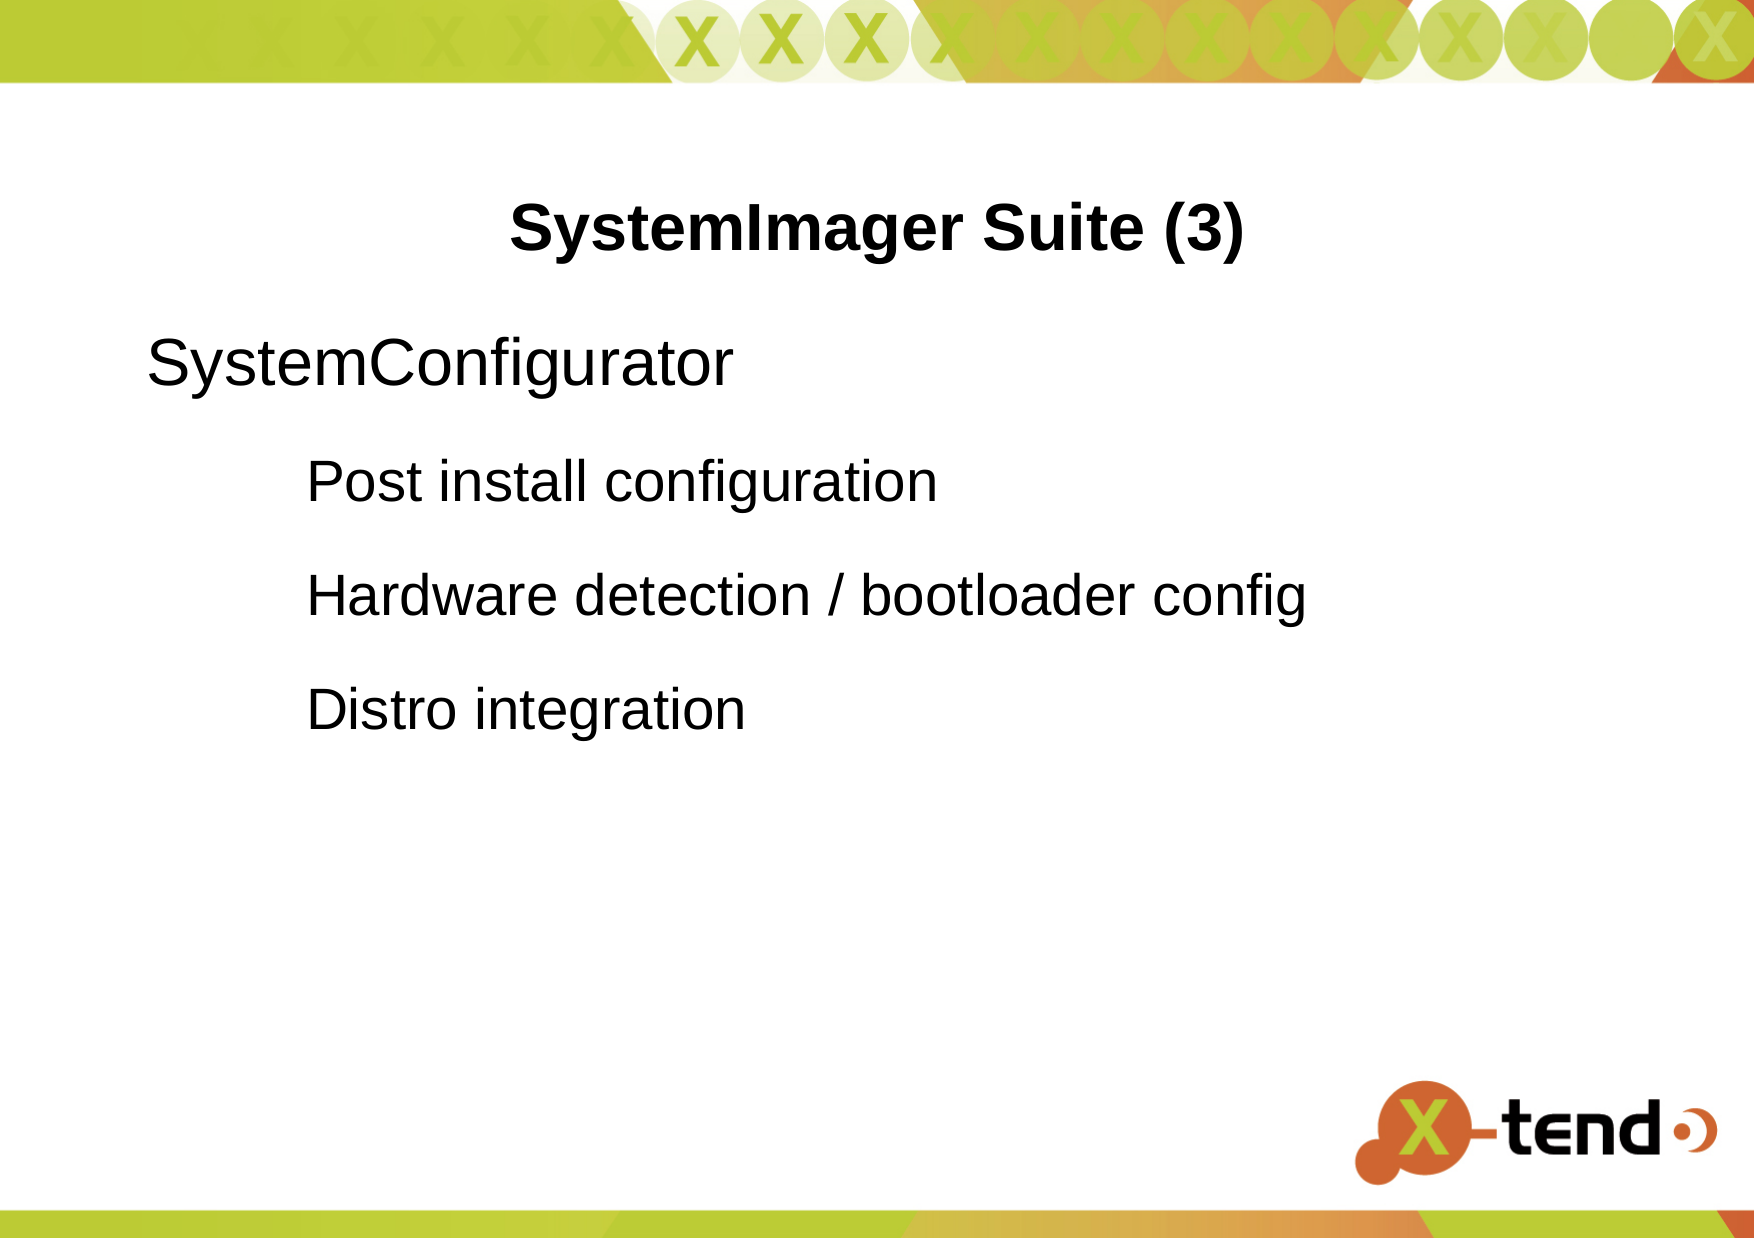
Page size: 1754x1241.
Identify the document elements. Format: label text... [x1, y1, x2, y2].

list SystemImager Suite (3) SystemConfigurator Post install configuration Hardware detection / bootloader config Distro integration [128, 150, 1627, 1127]
picture [0, 0, 1754, 1238]
